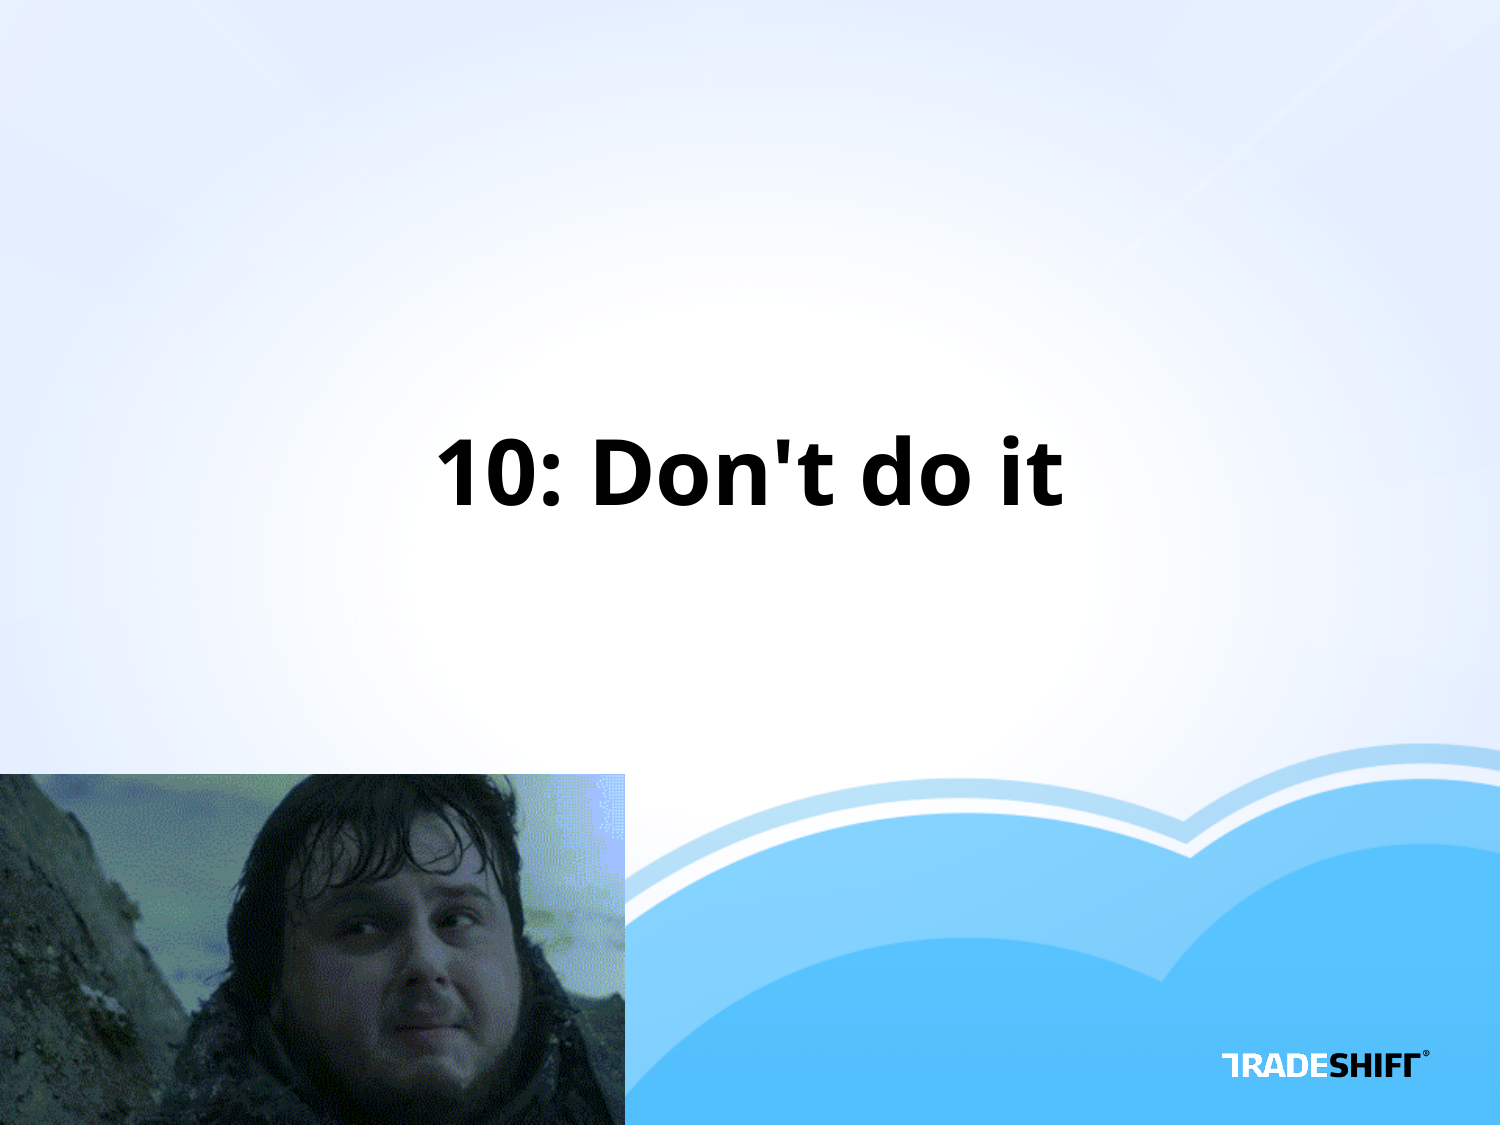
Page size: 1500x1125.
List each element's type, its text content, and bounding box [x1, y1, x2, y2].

picture [0, 0, 1500, 1125]
title 10: Don't do it [112, 349, 1388, 591]
